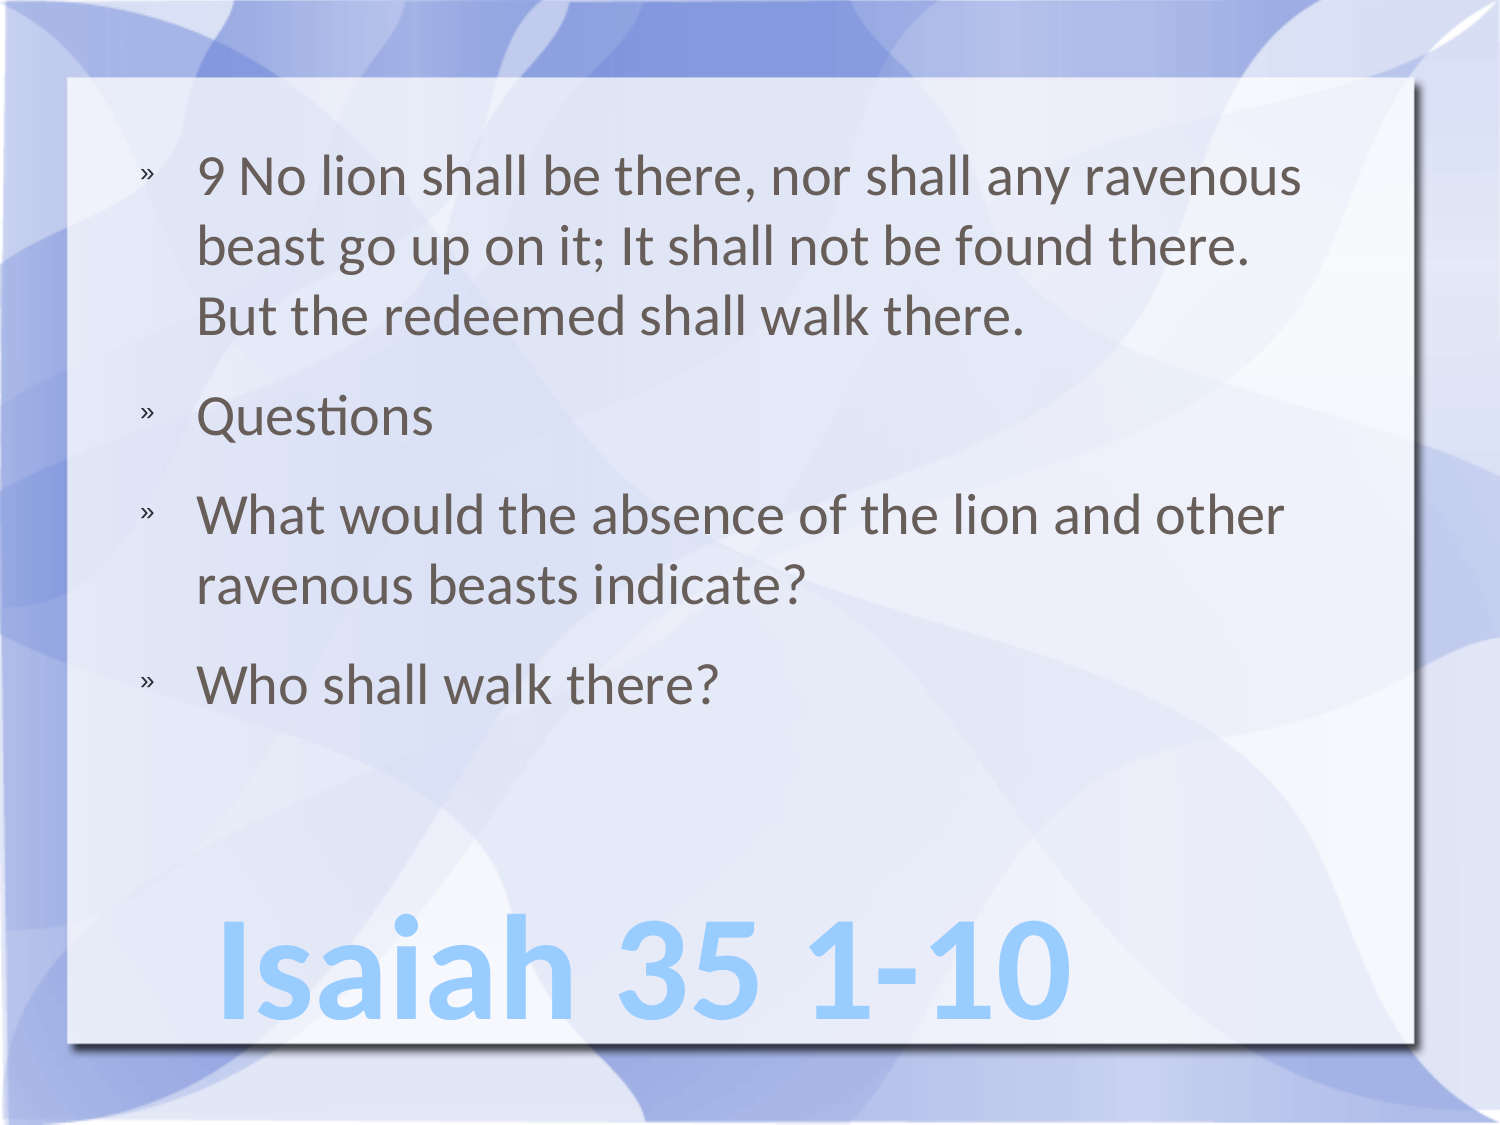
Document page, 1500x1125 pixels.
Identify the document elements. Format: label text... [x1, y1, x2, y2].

picture [0, 0, 1500, 1125]
list 9 No lion shall be there, nor shall any ravenous beast go up on it; It shall not be found there. But the redeemed shall walk there. Questions What would the absence of the lion and other ravenous beasts indicate? Who shall walk there? [125, 130, 1351, 856]
title Isaiah 35 1-10 [200, 862, 1388, 1050]
